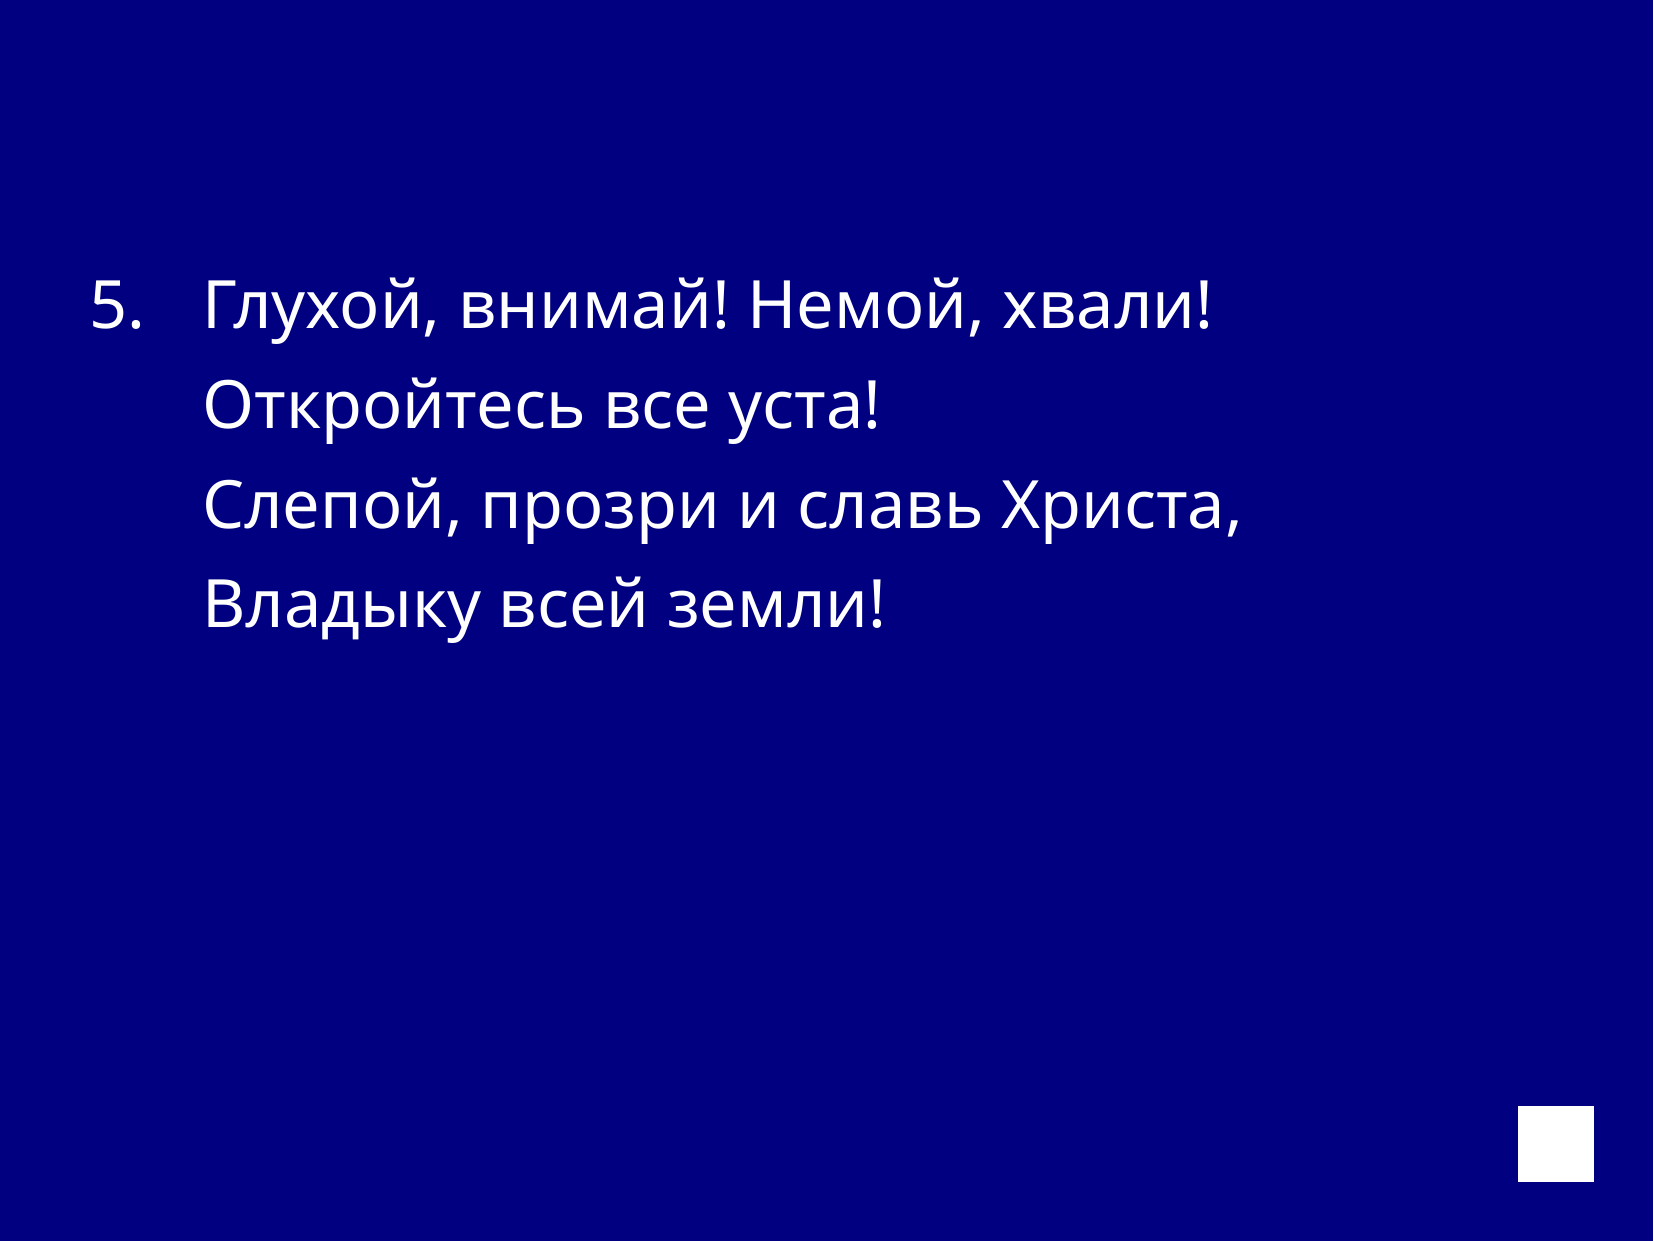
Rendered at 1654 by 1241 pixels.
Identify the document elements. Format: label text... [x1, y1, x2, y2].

text_box [1518, 1106, 1594, 1182]
text_box 5. Глухой, внимай! Немой, хвали! Откройтесь все уста! Слепой, прозри и славь Христа, Владыку всей земли! [75, 150, 1576, 1163]
